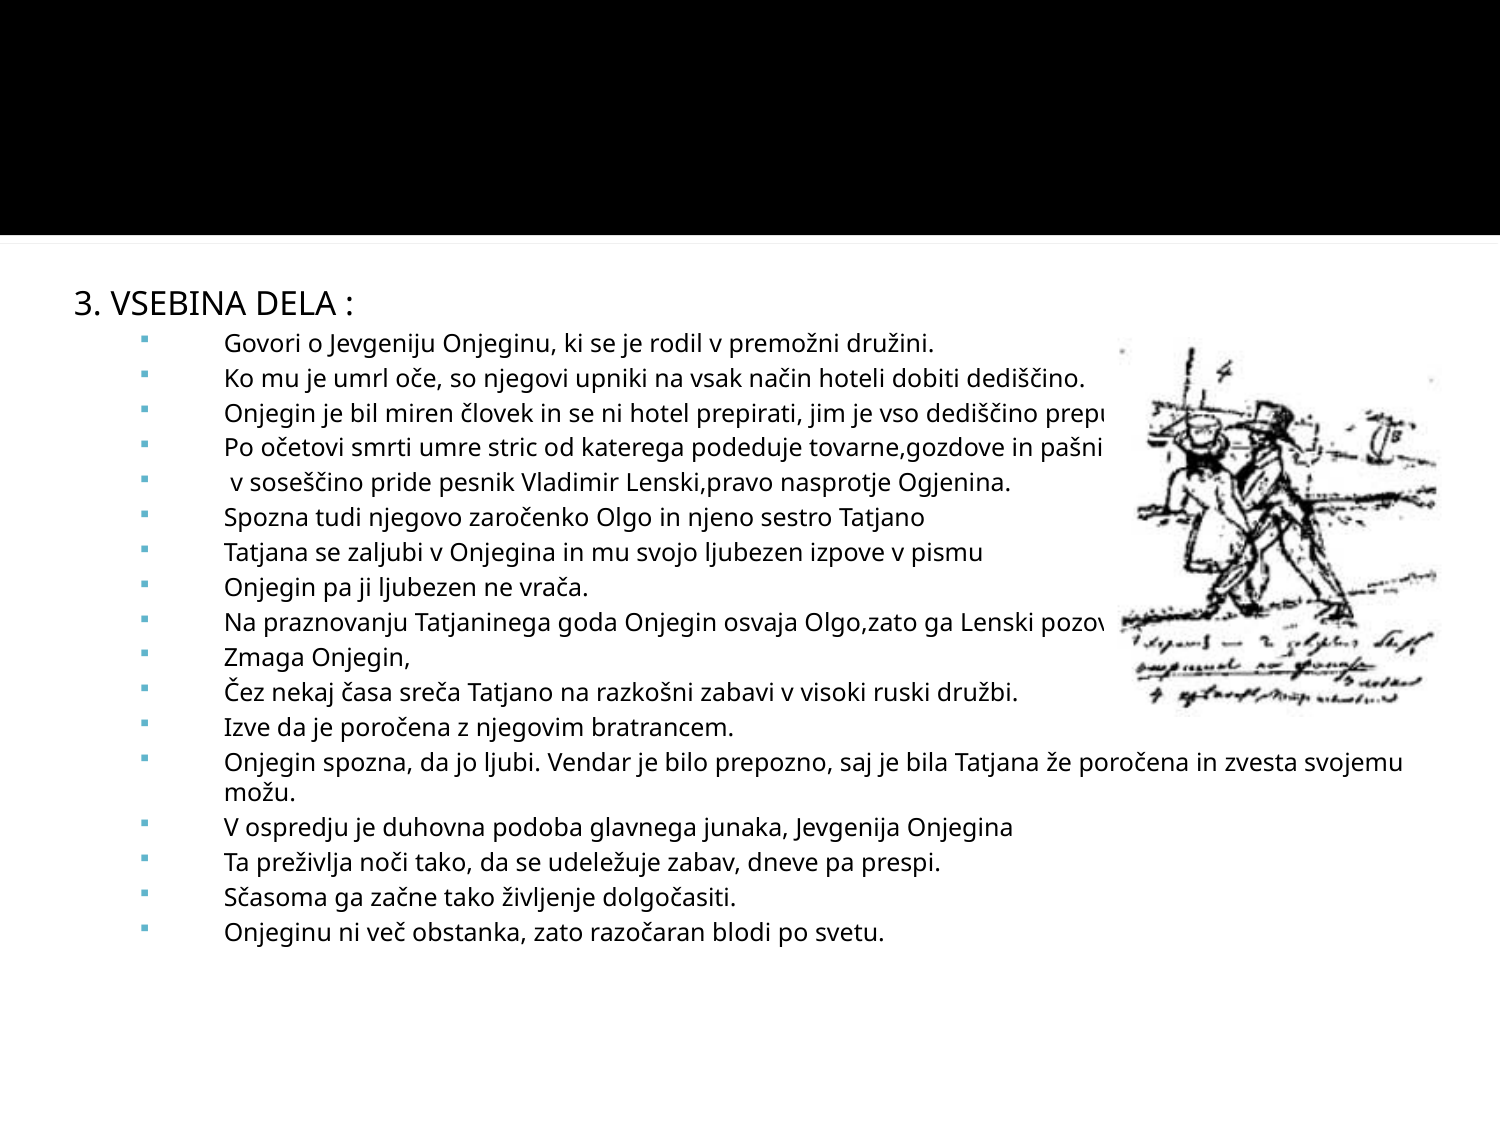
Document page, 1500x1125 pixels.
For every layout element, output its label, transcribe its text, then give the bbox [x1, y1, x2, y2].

list 3. VSEBINA DELA : Govori o Jevgeniju Onjeginu, ki se je rodil v premožni družini. Ko mu je umrl oče, so njegovi upniki na vsak način hoteli dobiti dediščino. Onjegin je bil miren človek in se ni hotel prepirati, jim je vso dediščino prepustil. Po očetovi smrti umre stric od katerega podeduje tovarne,gozdove in pašnike. v soseščino pride pesnik Vladimir Lenski,pravo nasprotje Ogjenina. Spozna tudi njegovo zaročenko Olgo in njeno sestro Tatjano Tatjana se zaljubi v Onjegina in mu svojo ljubezen izpove v pismu Onjegin pa ji ljubezen ne vrača. Na praznovanju Tatjaninega goda Onjegin osvaja Olgo,zato ga Lenski pozove v dvoboj. Zmaga Onjegin, Čez nekaj časa sreča Tatjano na razkošni zabavi v visoki ruski družbi. Izve da je poročena z njegovim bratrancem. Onjegin spozna, da jo ljubi. Vendar je bilo prepozno, saj je bila Tatjana že poročena in zvesta svojemu možu. V ospredju je duhovna podoba glavnega junaka, Jevgenija Onjegina Ta preživlja noči tako, da se udeležuje zabav, dneve pa prespi. Sčasoma ga začne tako življenje dolgočasiti. Onjeginu ni več obstanka, zato razočaran blodi po svetu. [64, 267, 1425, 1125]
picture [1104, 337, 1456, 717]
